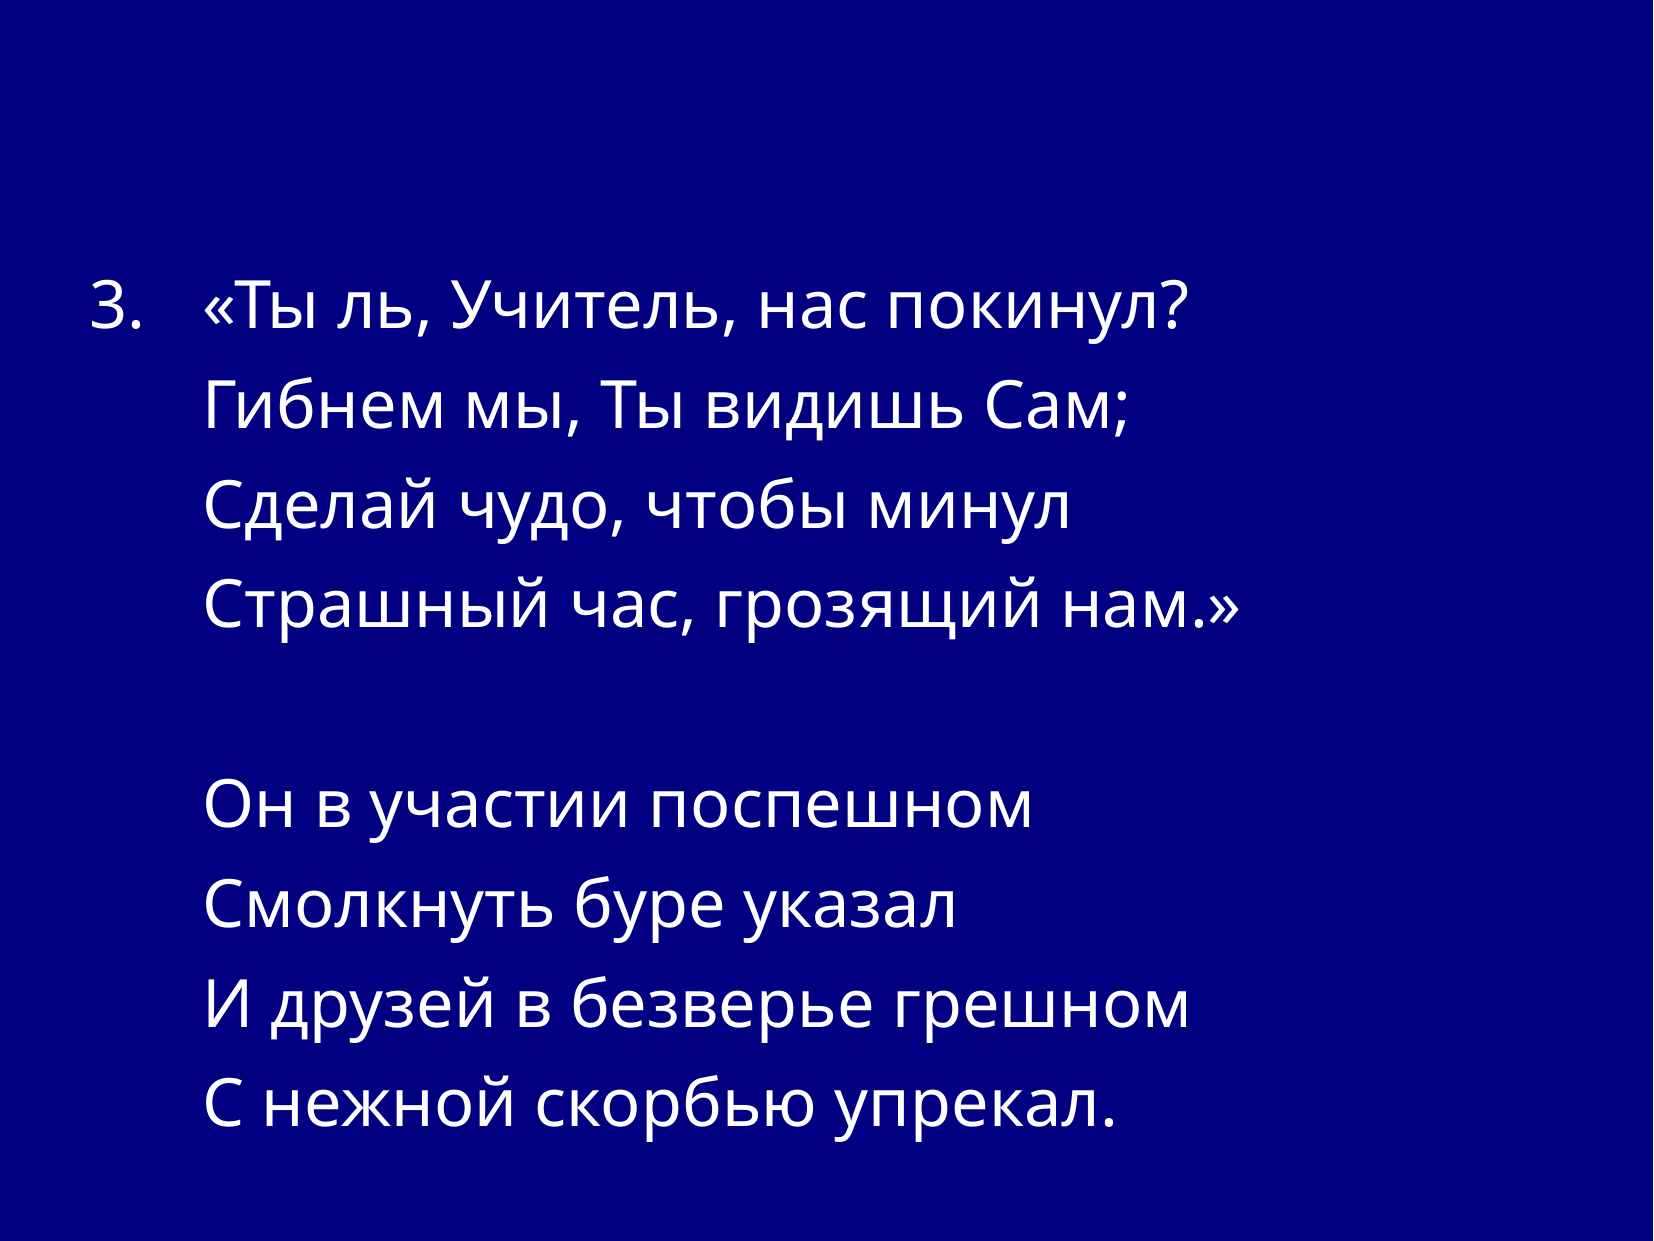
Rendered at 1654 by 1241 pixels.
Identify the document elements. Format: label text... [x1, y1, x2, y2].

text_box 3. «Ты ль, Учитель, нас покинул? Гибнем мы, Ты видишь Сам; Сделай чудо, чтобы минул Страшный час, грозящий нам.» Он в участии поспешном Смолкнуть буре указал И друзей в безверье грешном С нежной скорбью упрекал. [75, 150, 1576, 1163]
